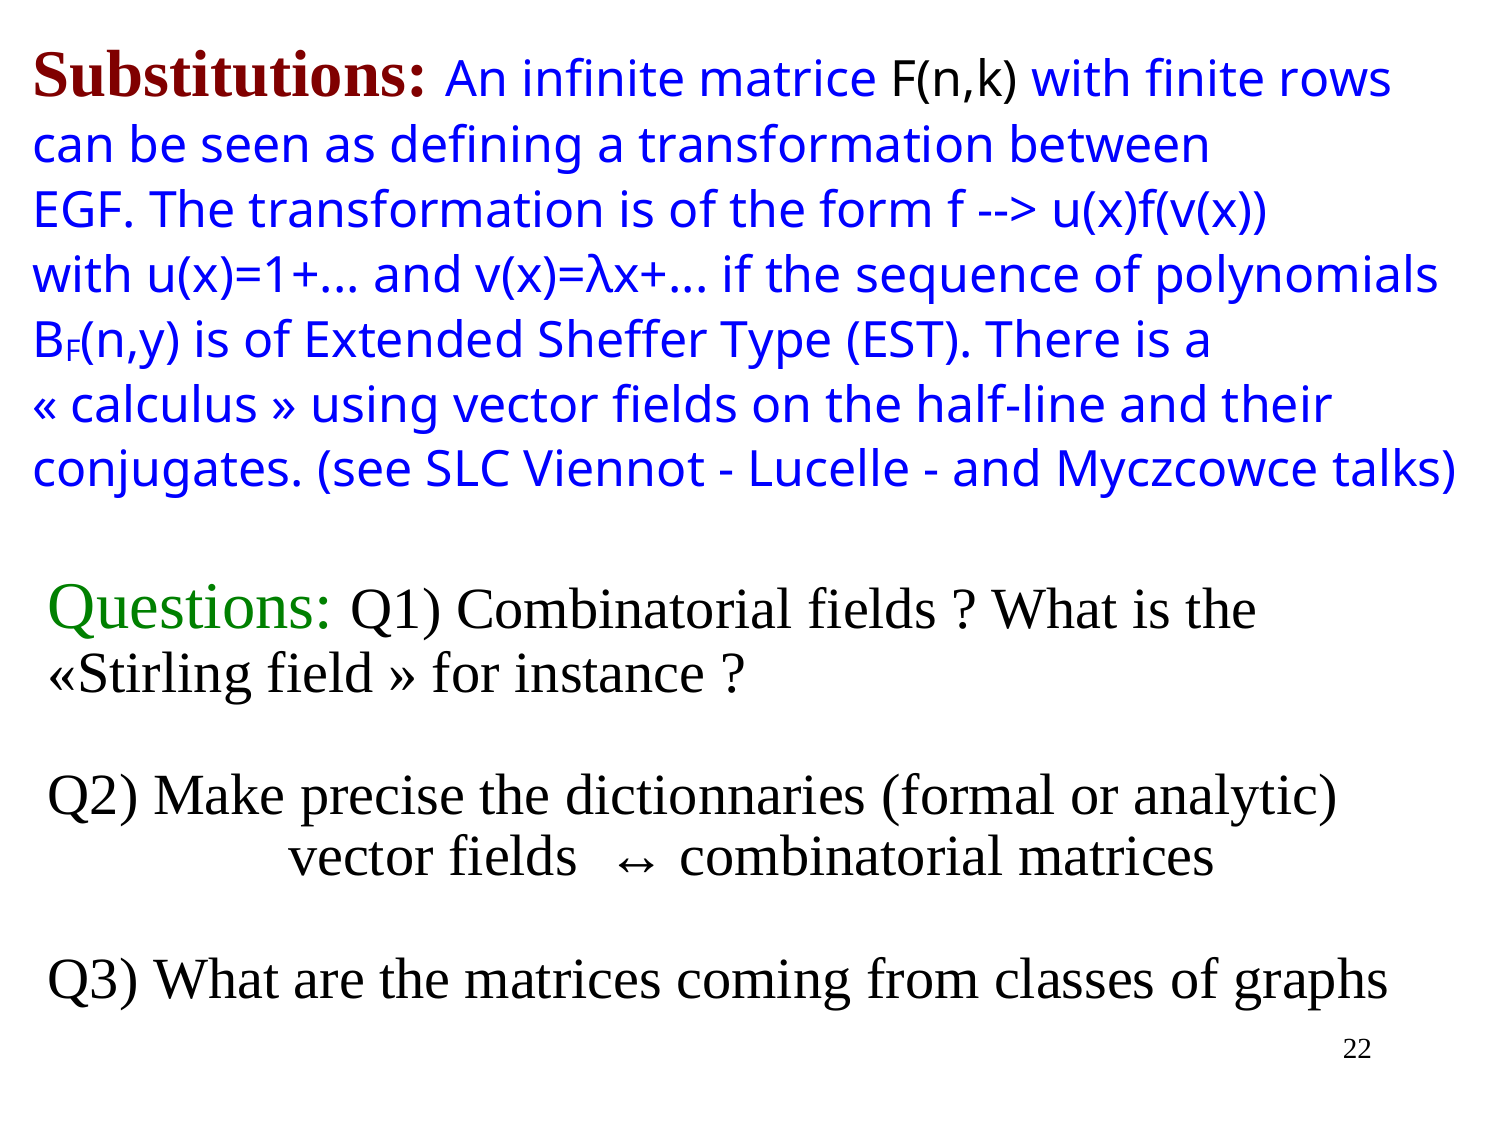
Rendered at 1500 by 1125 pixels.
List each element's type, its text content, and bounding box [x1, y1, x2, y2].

text_box Questions: Q1) Combinatorial fields ? What is the «Stirling field » for instance ? Q2) Make precise the dictionnaries (formal or analytic) vector fields ↔ combinatorial matrices Q3) What are the matrices coming from classes of graphs [33, 565, 1471, 1028]
text_box Substitutions: An infinite matrice F(n,k) with finite rows can be seen as defining a transformation between EGF. The transformation is of the form f --> u(x)f(v(x)) with u(x)=1+... and v(x)=λx+... if the sequence of polynomials BF(n,y) is of Extended Sheffer Type (EST). There is a « calculus » using vector fields on the half-line and their conjugates. (see SLC Viennot - Lucelle - and Myczcowce talks) [17, 32, 1485, 538]
